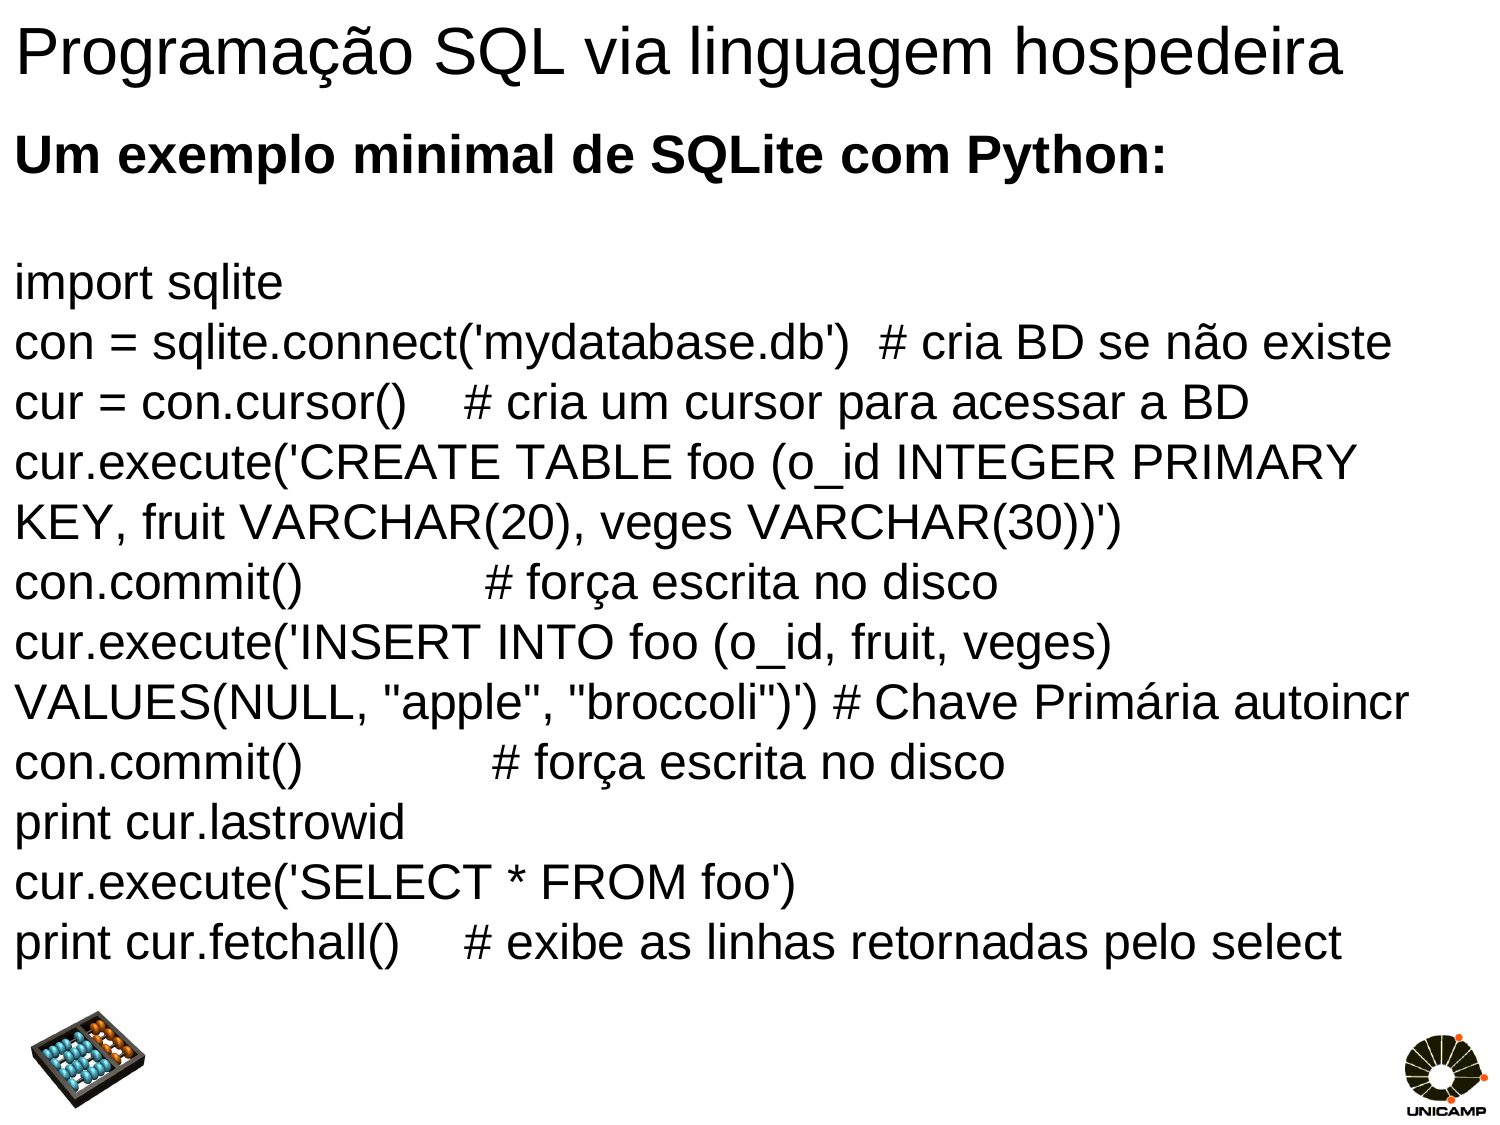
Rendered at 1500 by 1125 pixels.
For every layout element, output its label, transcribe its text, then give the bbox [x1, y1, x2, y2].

text_box Um exemplo minimal de SQLite com Python: import sqlite con = sqlite.connect('mydatabase.db') # cria BD se não existe cur = con.cursor() # cria um cursor para acessar a BD cur.execute('CREATE TABLE foo (o_id INTEGER PRIMARY KEY, fruit VARCHAR(20), veges VARCHAR(30))') con.commit() # força escrita no disco cur.execute('INSERT INTO foo (o_id, fruit, veges) VALUES(NULL, "apple", "broccoli")') # Chave Primária autoincr con.commit() # força escrita no disco print cur.lastrowid cur.execute('SELECT * FROM foo') print cur.fetchall() # exibe as linhas retornadas pelo select [0, 112, 1463, 1038]
text_box Programação SQL via linguagem hospedeira [0, 0, 1463, 96]
